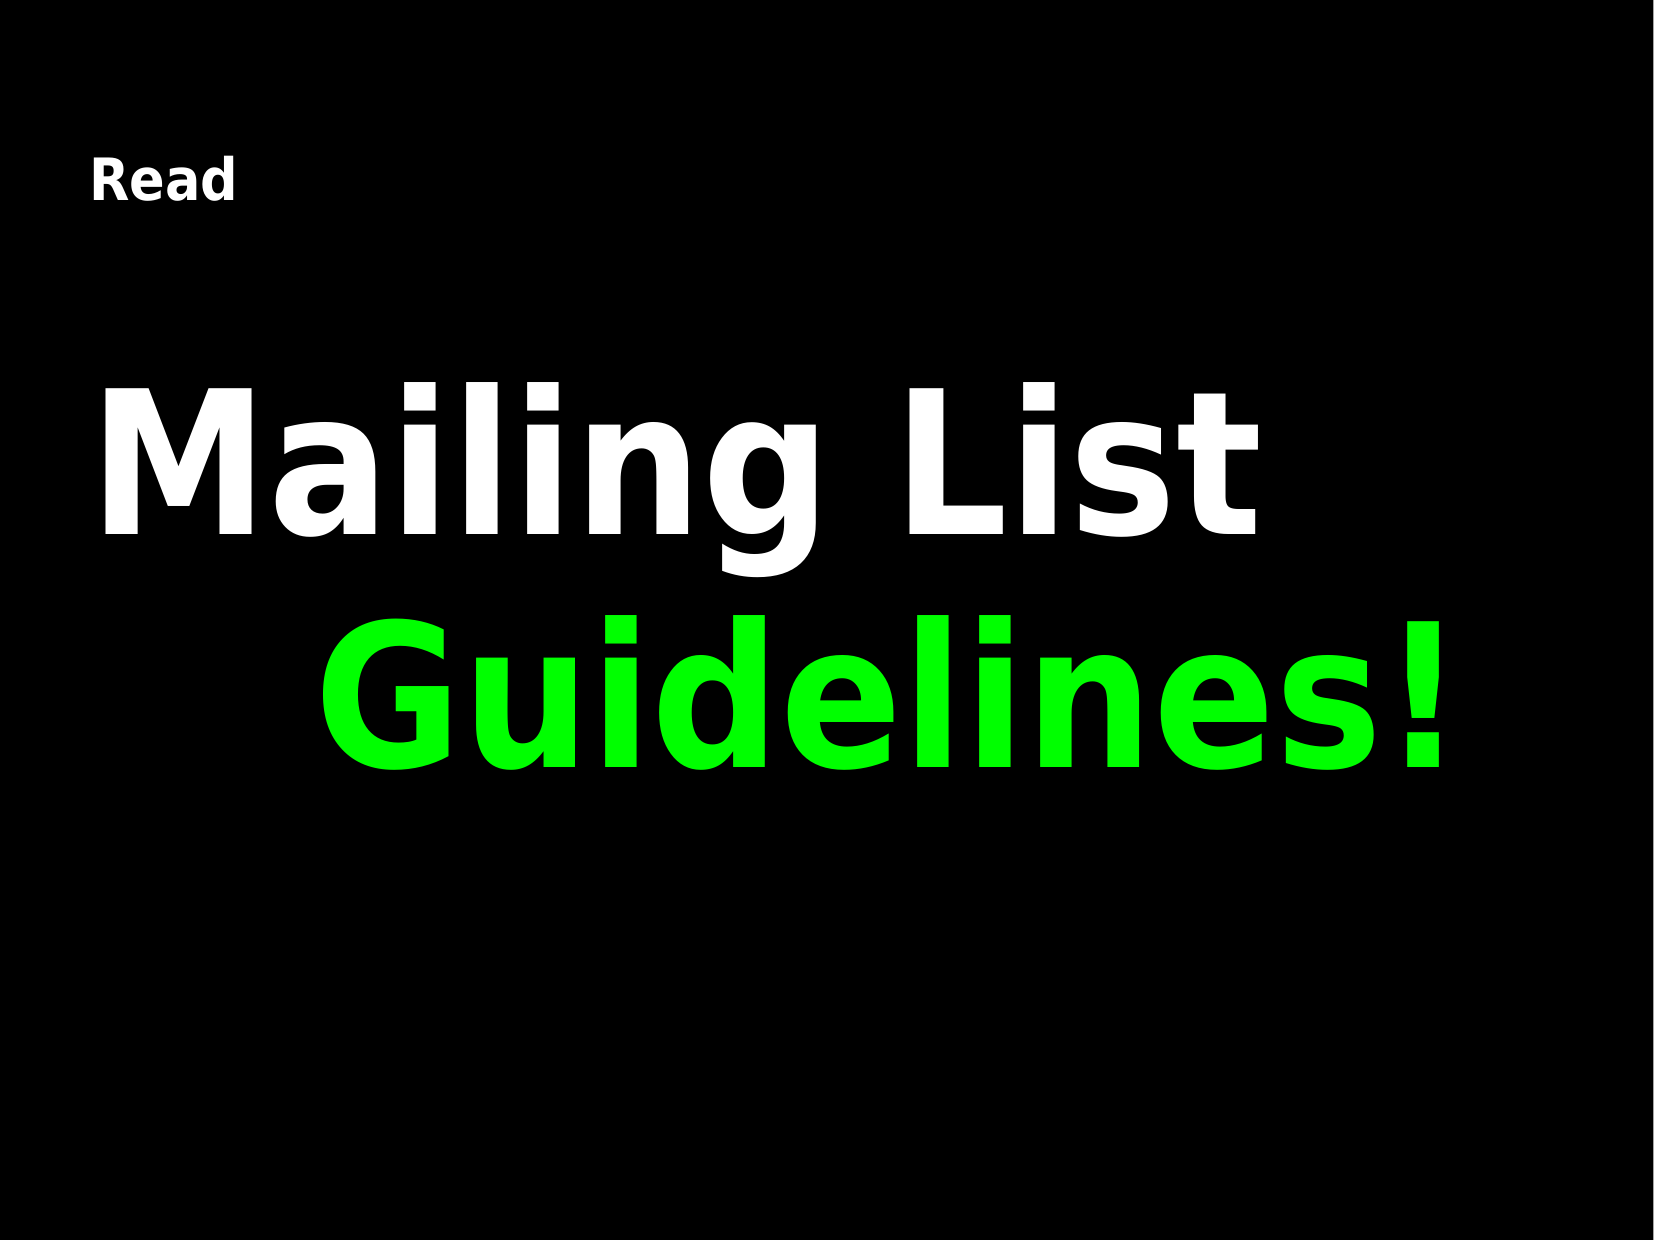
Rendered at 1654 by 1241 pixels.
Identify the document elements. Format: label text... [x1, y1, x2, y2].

text_box Read Mailing List Guidelines! [75, 138, 1613, 1114]
